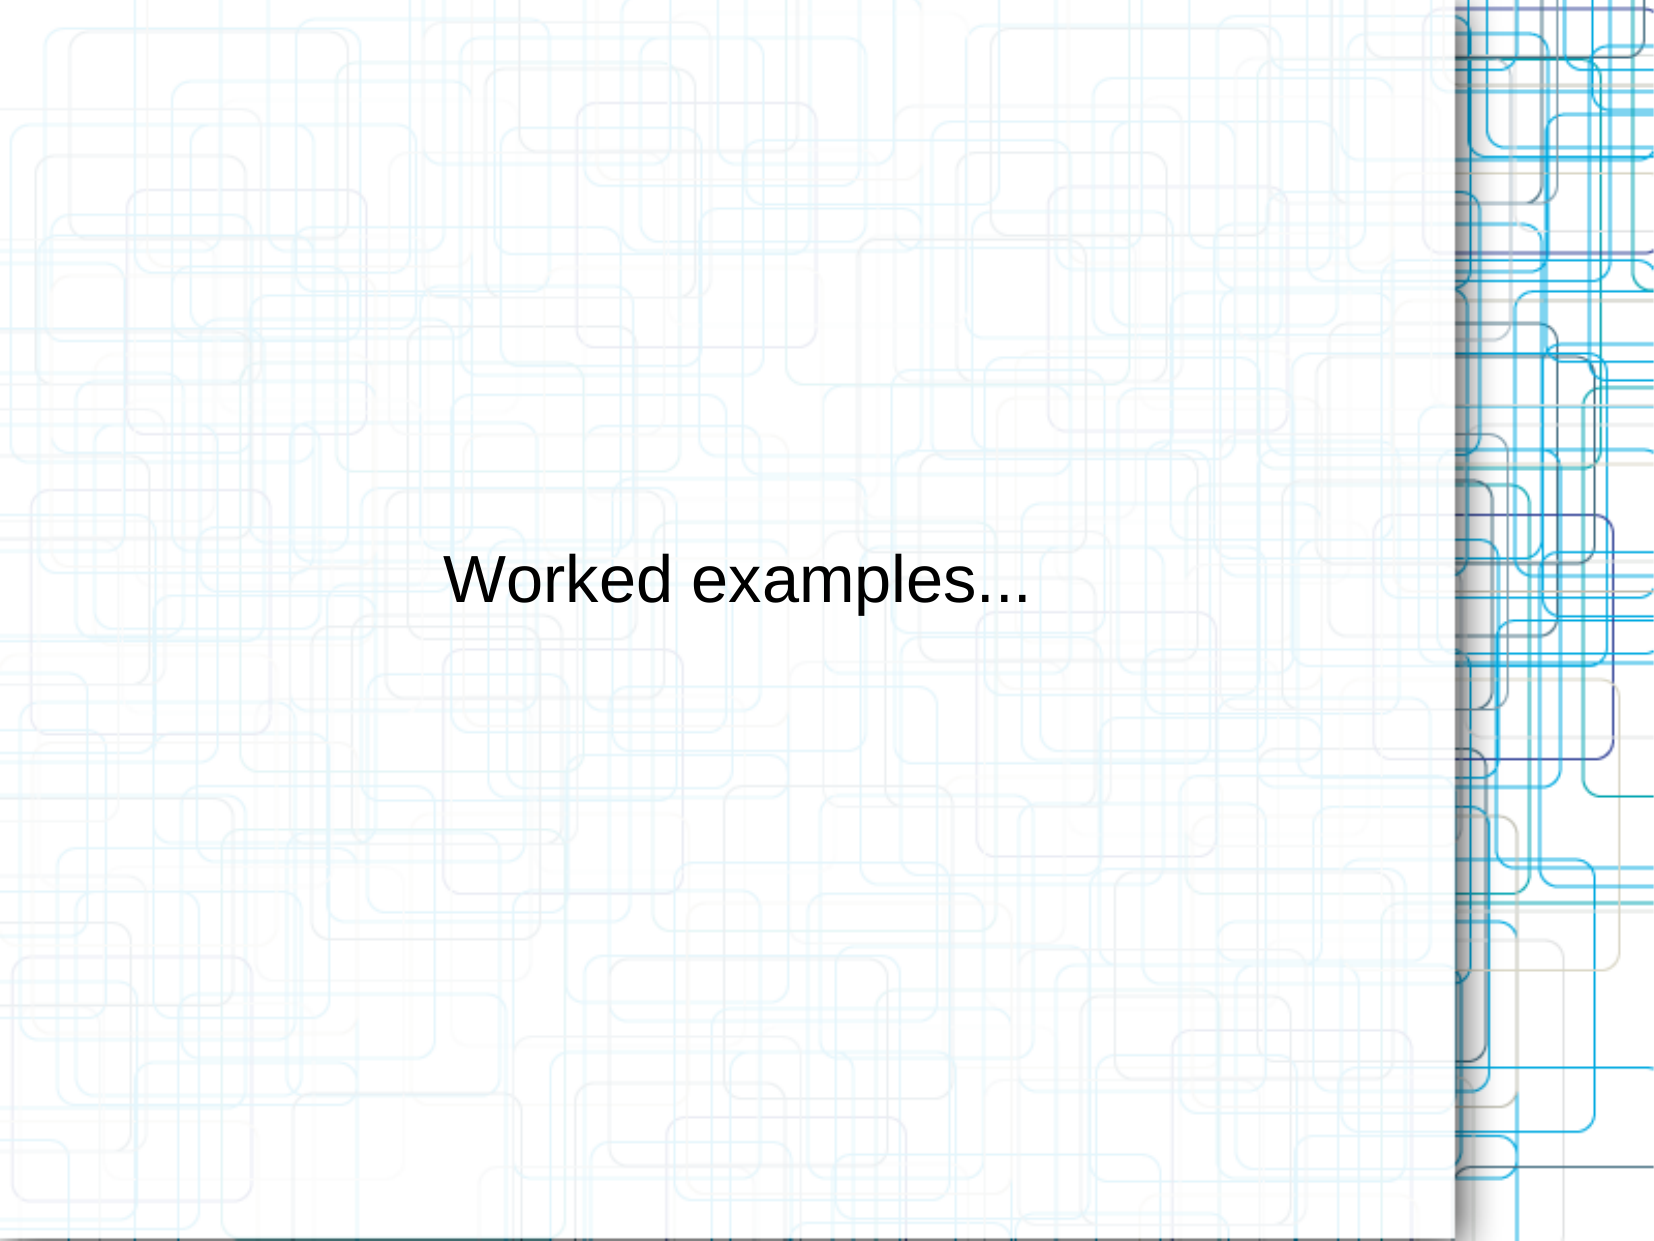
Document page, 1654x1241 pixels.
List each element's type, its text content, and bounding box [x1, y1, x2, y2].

picture [0, 0, 1654, 1241]
subtitle Worked examples... [59, 56, 1418, 1102]
